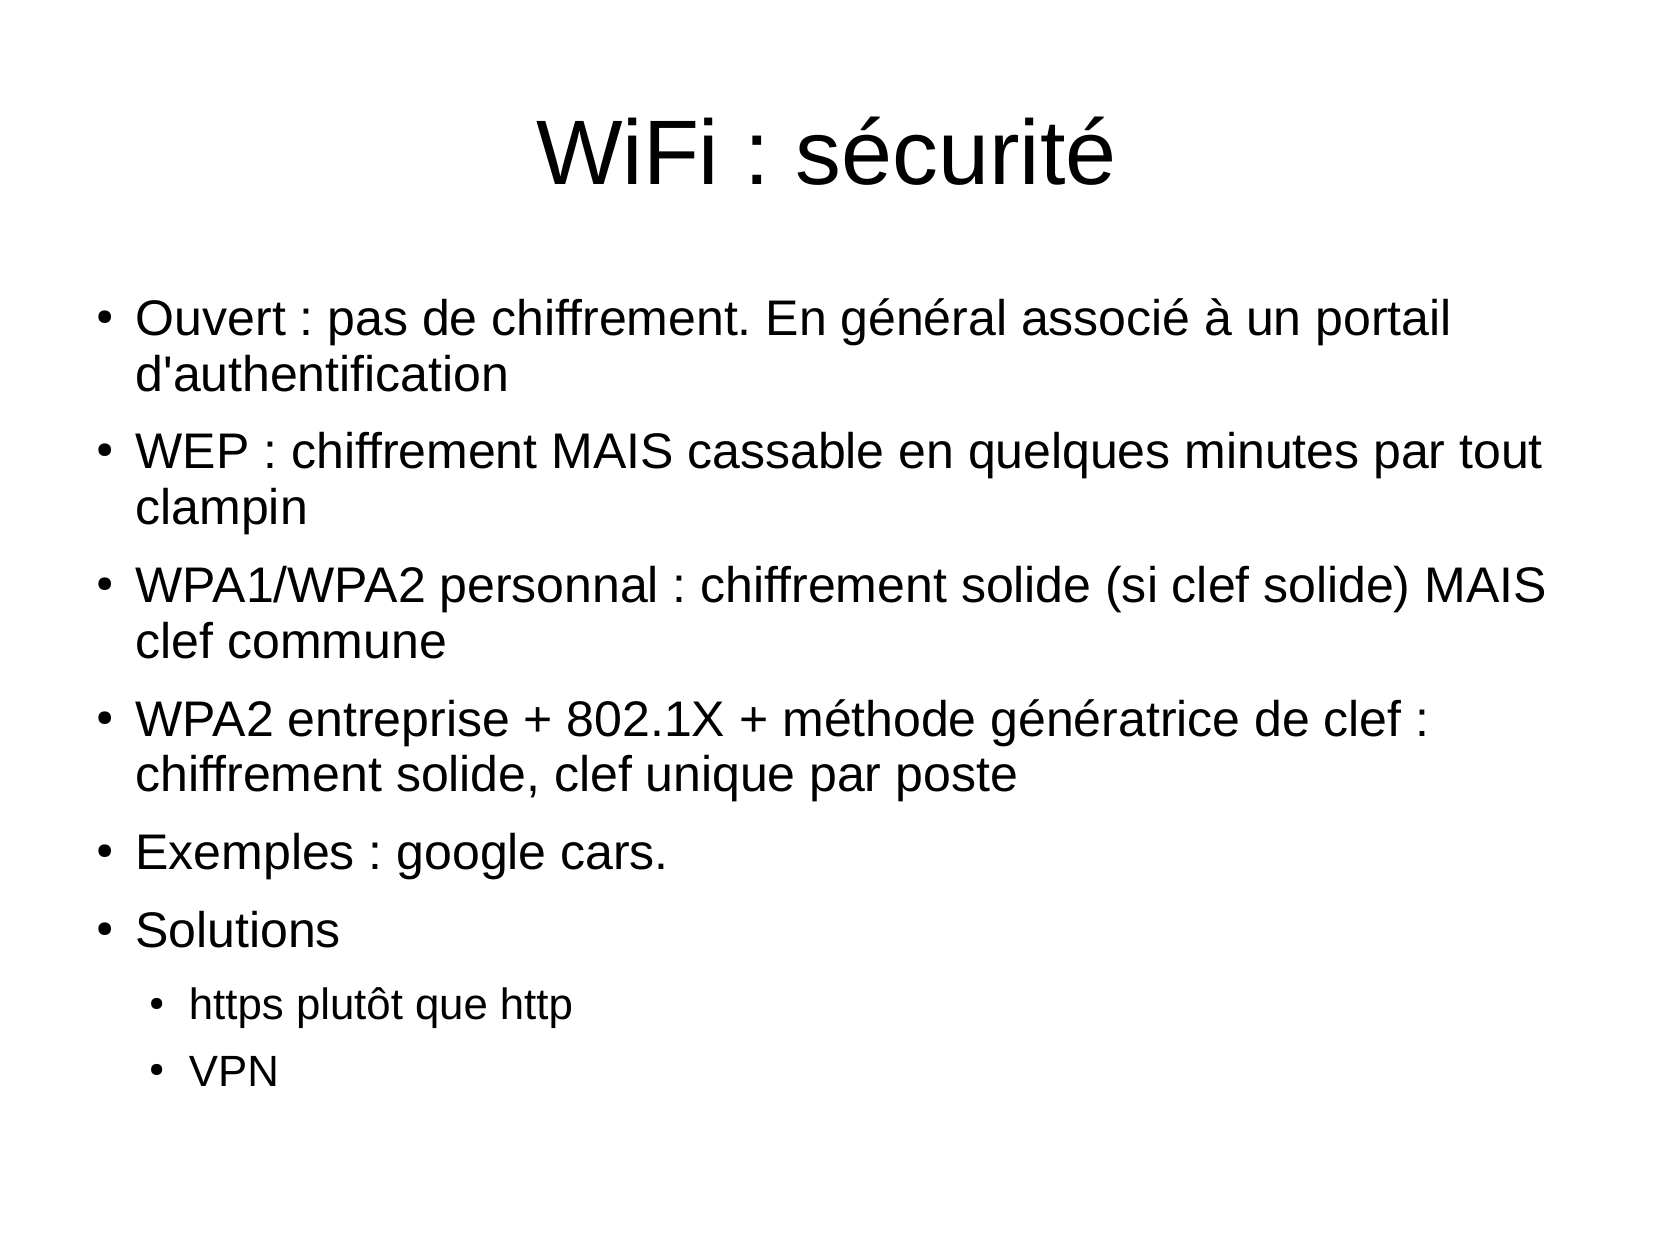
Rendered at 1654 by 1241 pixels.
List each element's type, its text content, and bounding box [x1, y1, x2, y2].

list Ouvert : pas de chiffrement. En général associé à un portail d'authentification WEP : chiffrement MAIS cassable en quelques minutes par tout clampin WPA1/WPA2 personnal : chiffrement solide (si clef solide) MAIS clef commune WPA2 entreprise + 802.1X + méthode génératrice de clef : chiffrement solide, clef unique par poste Exemples : google cars. Solutions https plutôt que http VPN [82, 290, 1571, 1109]
title WiFi : sécurité [82, 49, 1571, 257]
